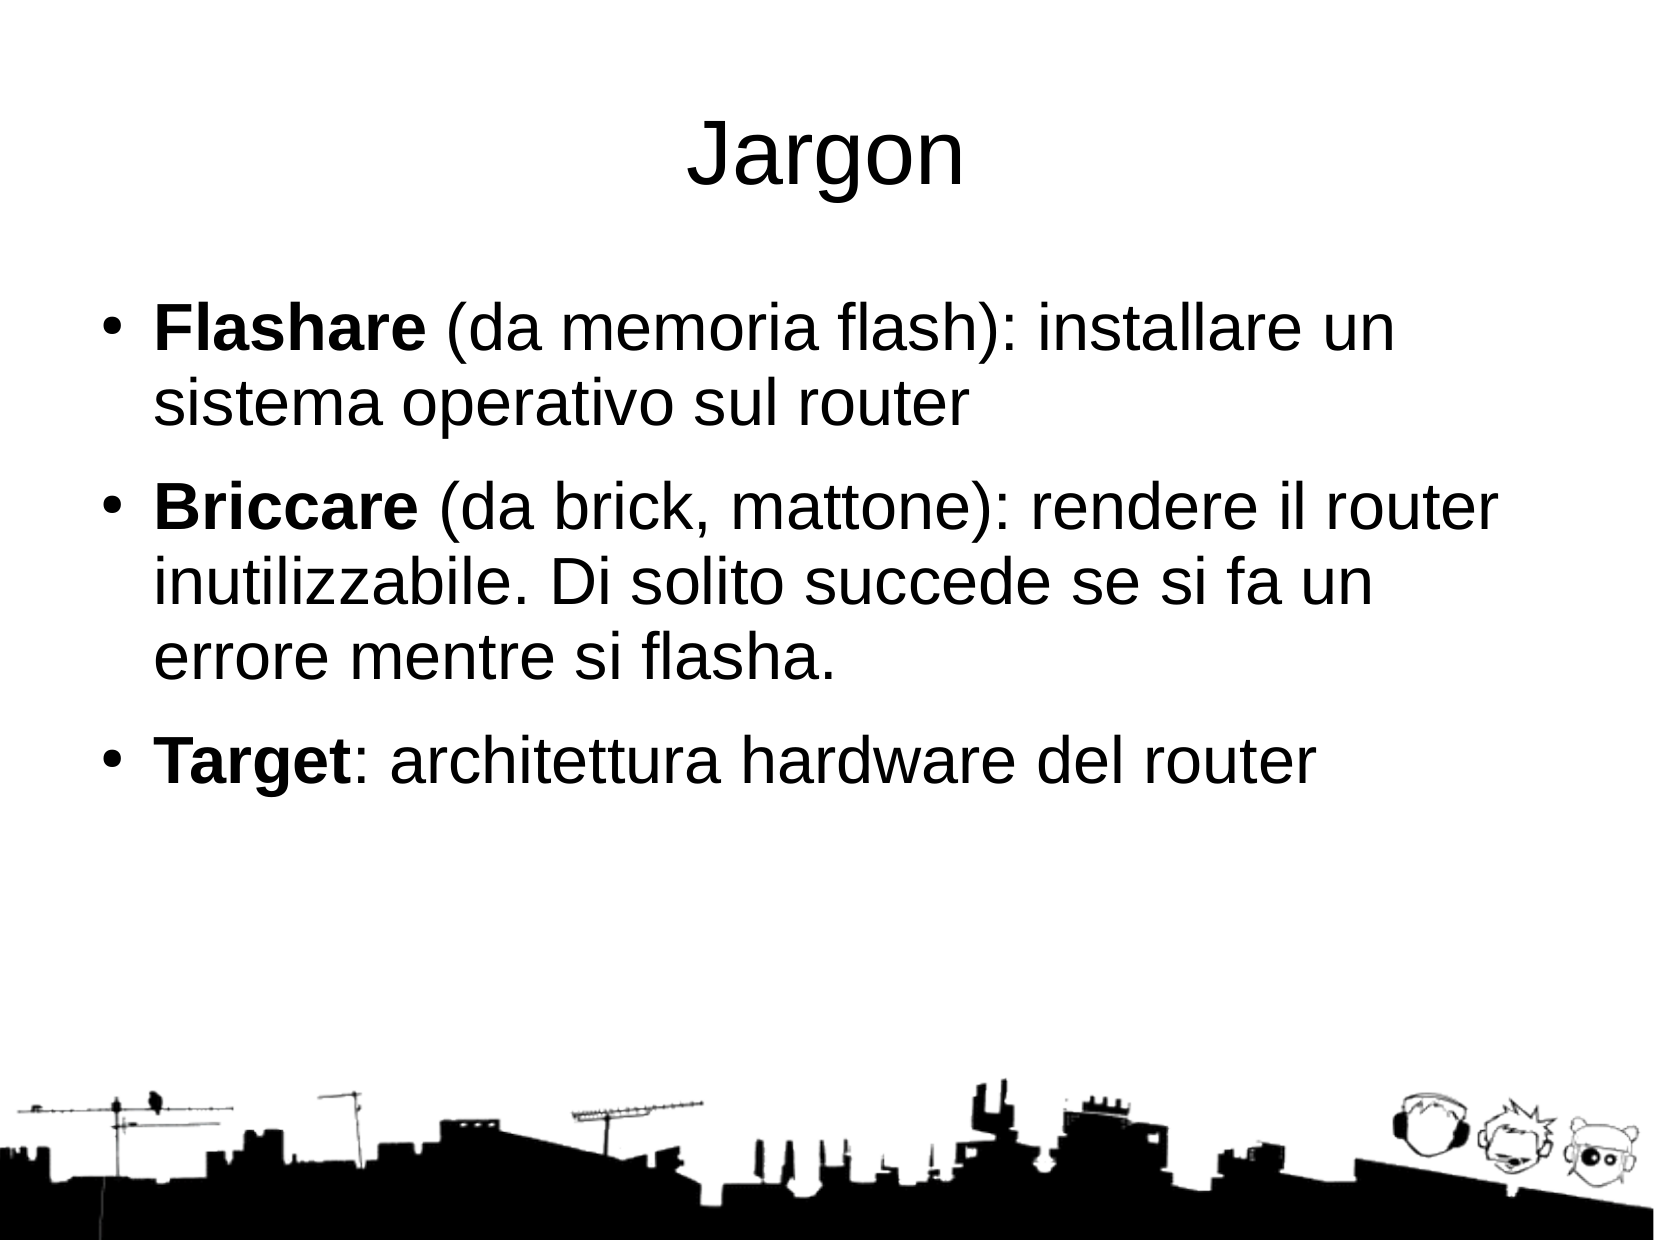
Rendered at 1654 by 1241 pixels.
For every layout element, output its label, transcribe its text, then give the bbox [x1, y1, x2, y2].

picture [0, 1077, 1654, 1240]
title Jargon [82, 56, 1571, 250]
list Flashare (da memoria flash): installare un sistema operativo sul router Briccare (da brick, mattone): rendere il router inutilizzabile. Di solito succede se si fa un errore mentre si flasha. Target: architettura hardware del router [82, 290, 1571, 1094]
